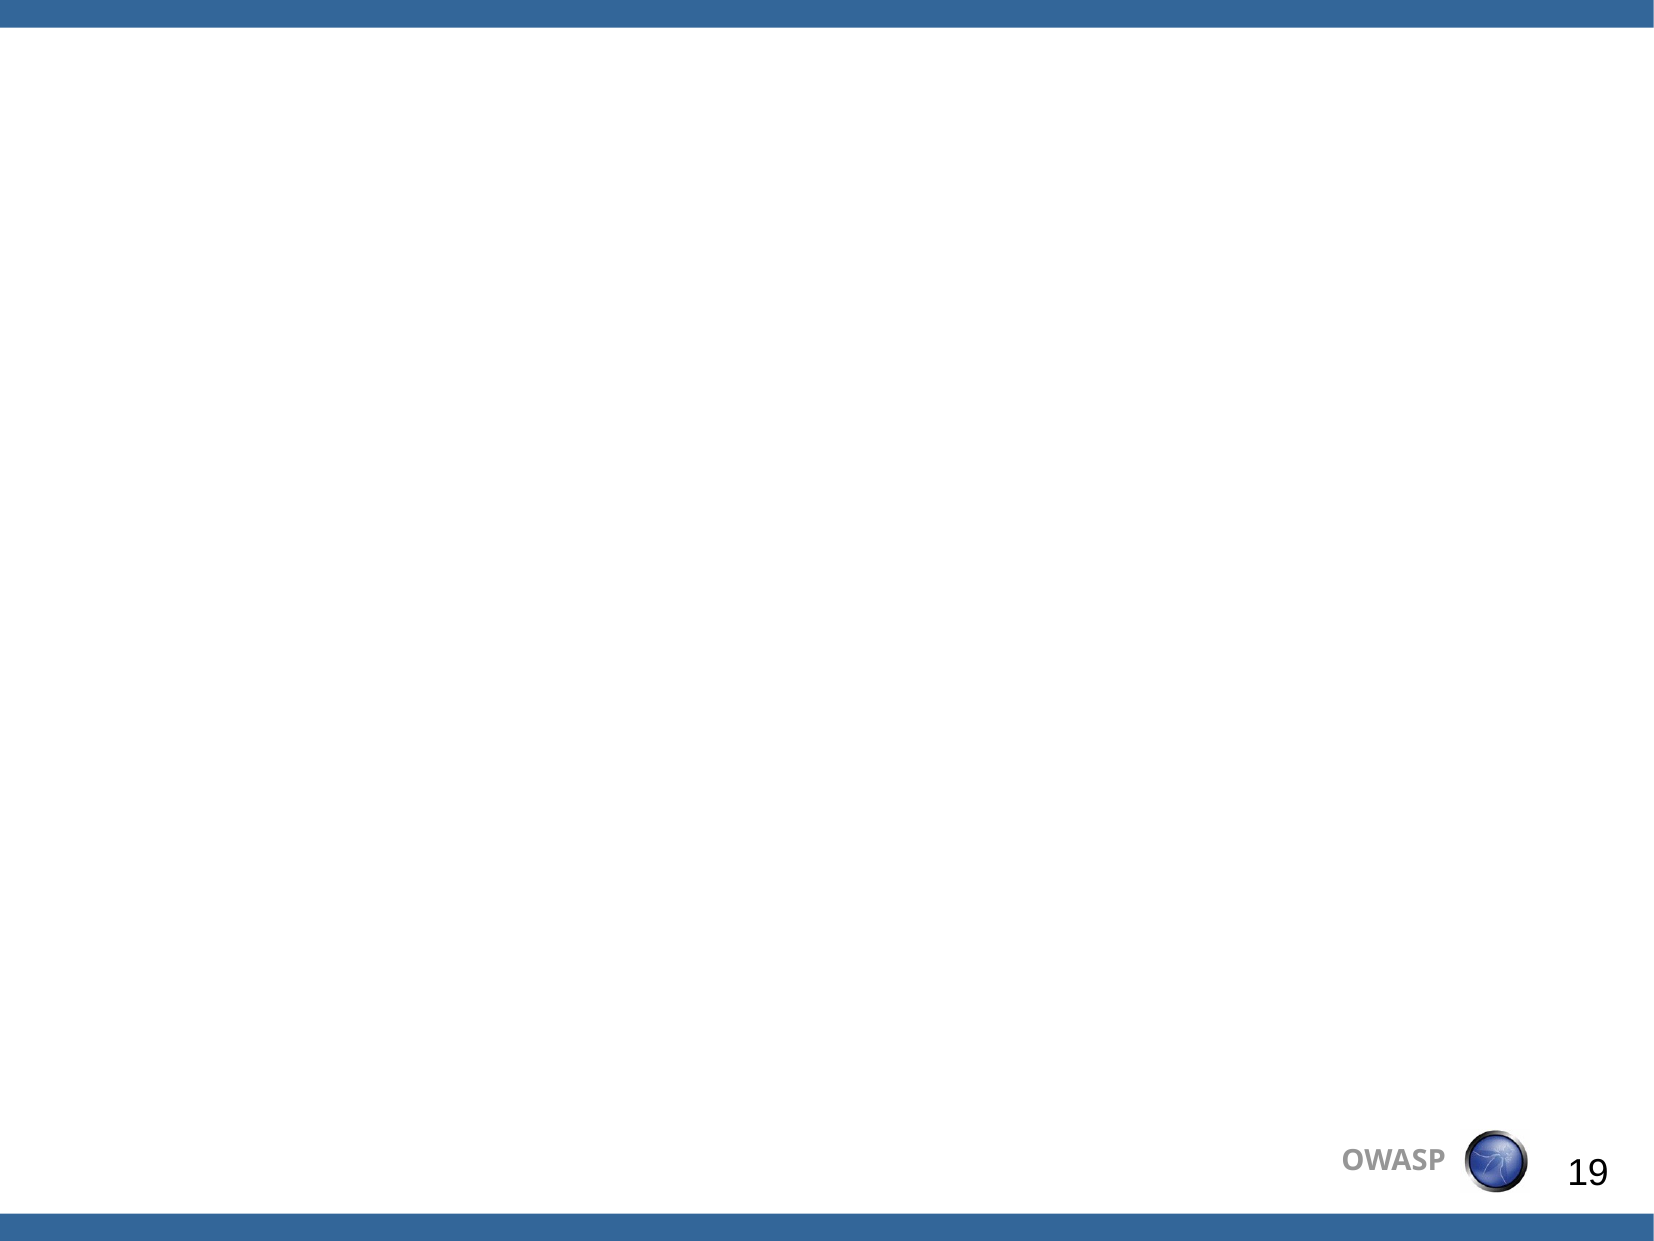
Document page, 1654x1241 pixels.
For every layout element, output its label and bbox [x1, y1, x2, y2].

picture [1460, 1129, 1530, 1193]
